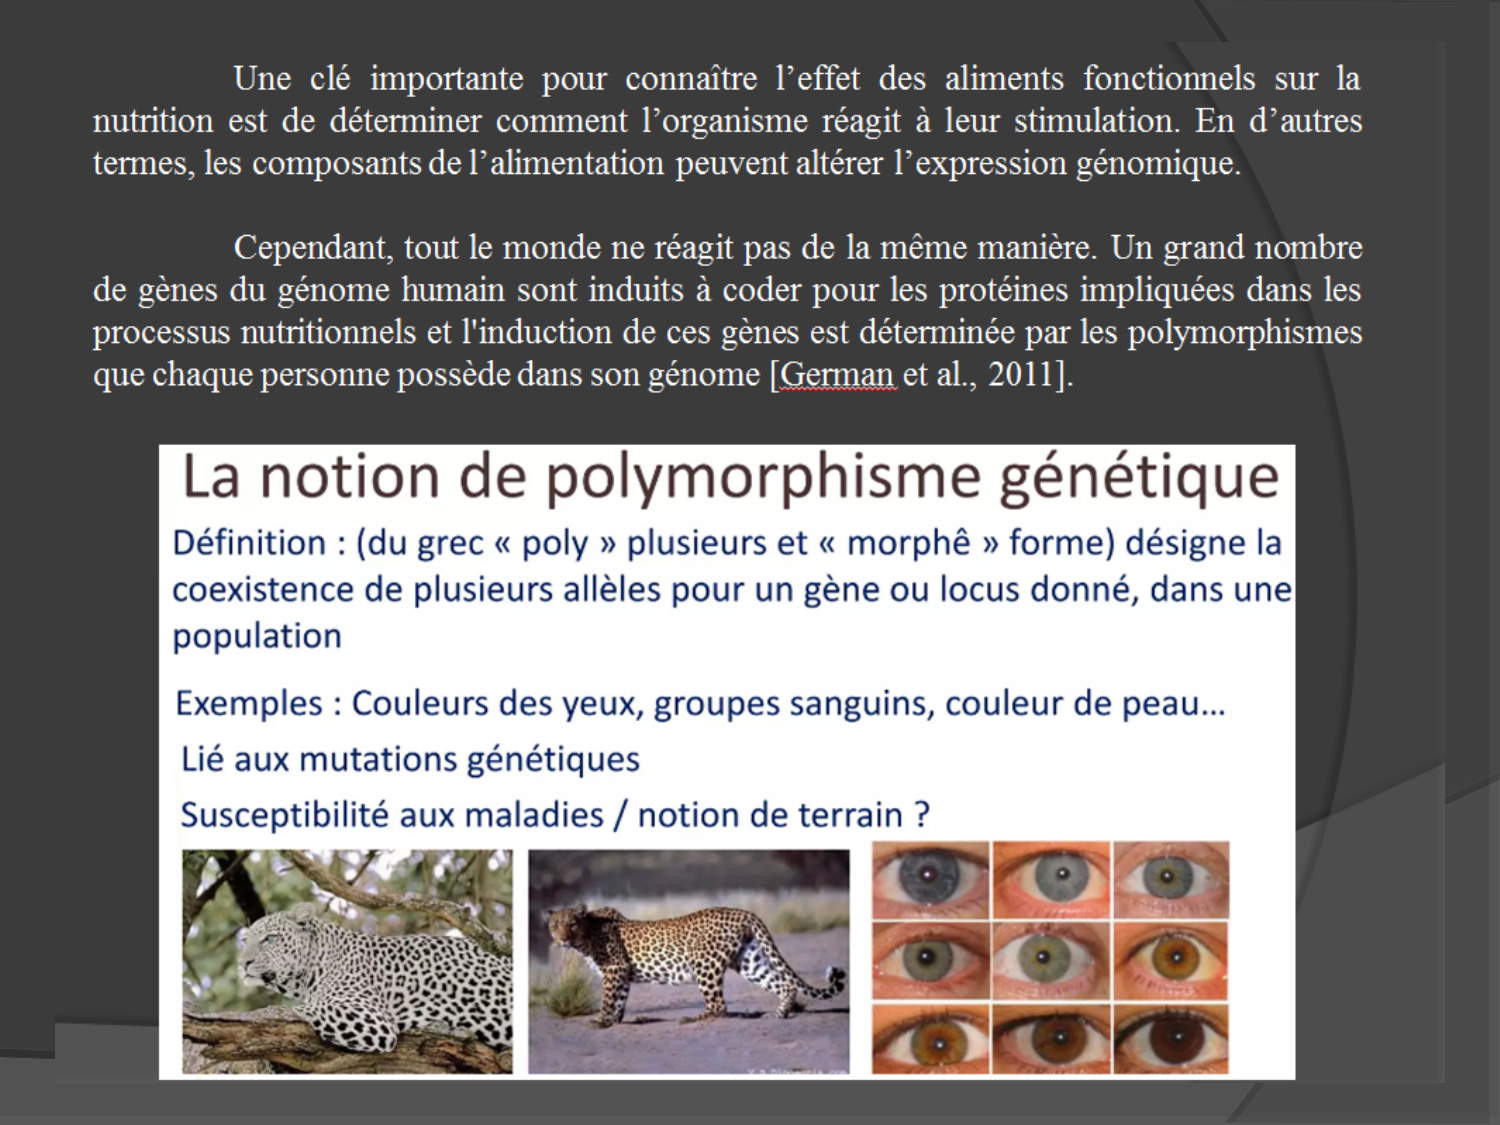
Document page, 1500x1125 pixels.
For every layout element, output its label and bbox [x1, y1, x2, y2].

picture [55, 42, 1445, 1083]
